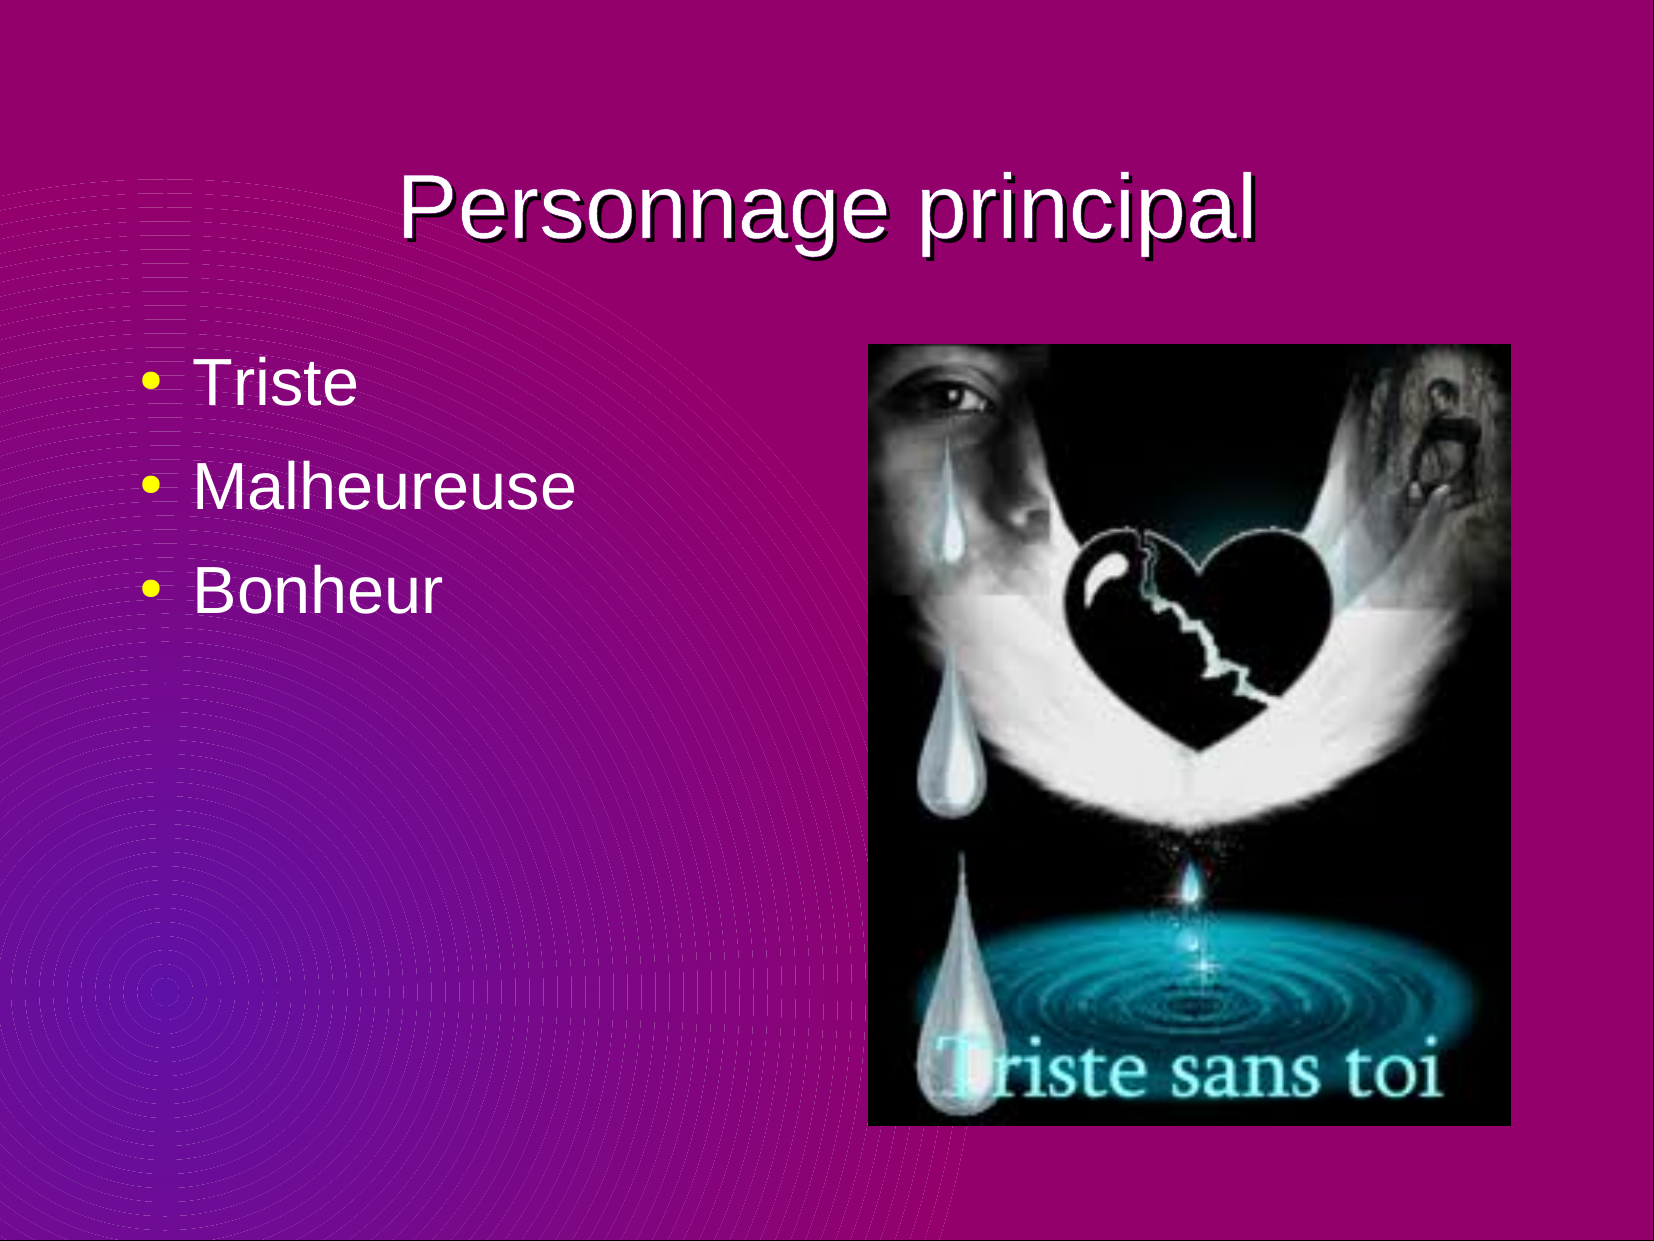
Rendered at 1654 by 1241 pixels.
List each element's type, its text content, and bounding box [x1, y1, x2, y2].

list Triste Malheureuse Bonheur [121, 344, 811, 1127]
picture [868, 344, 1511, 1126]
title Personnage principal [121, 102, 1534, 311]
